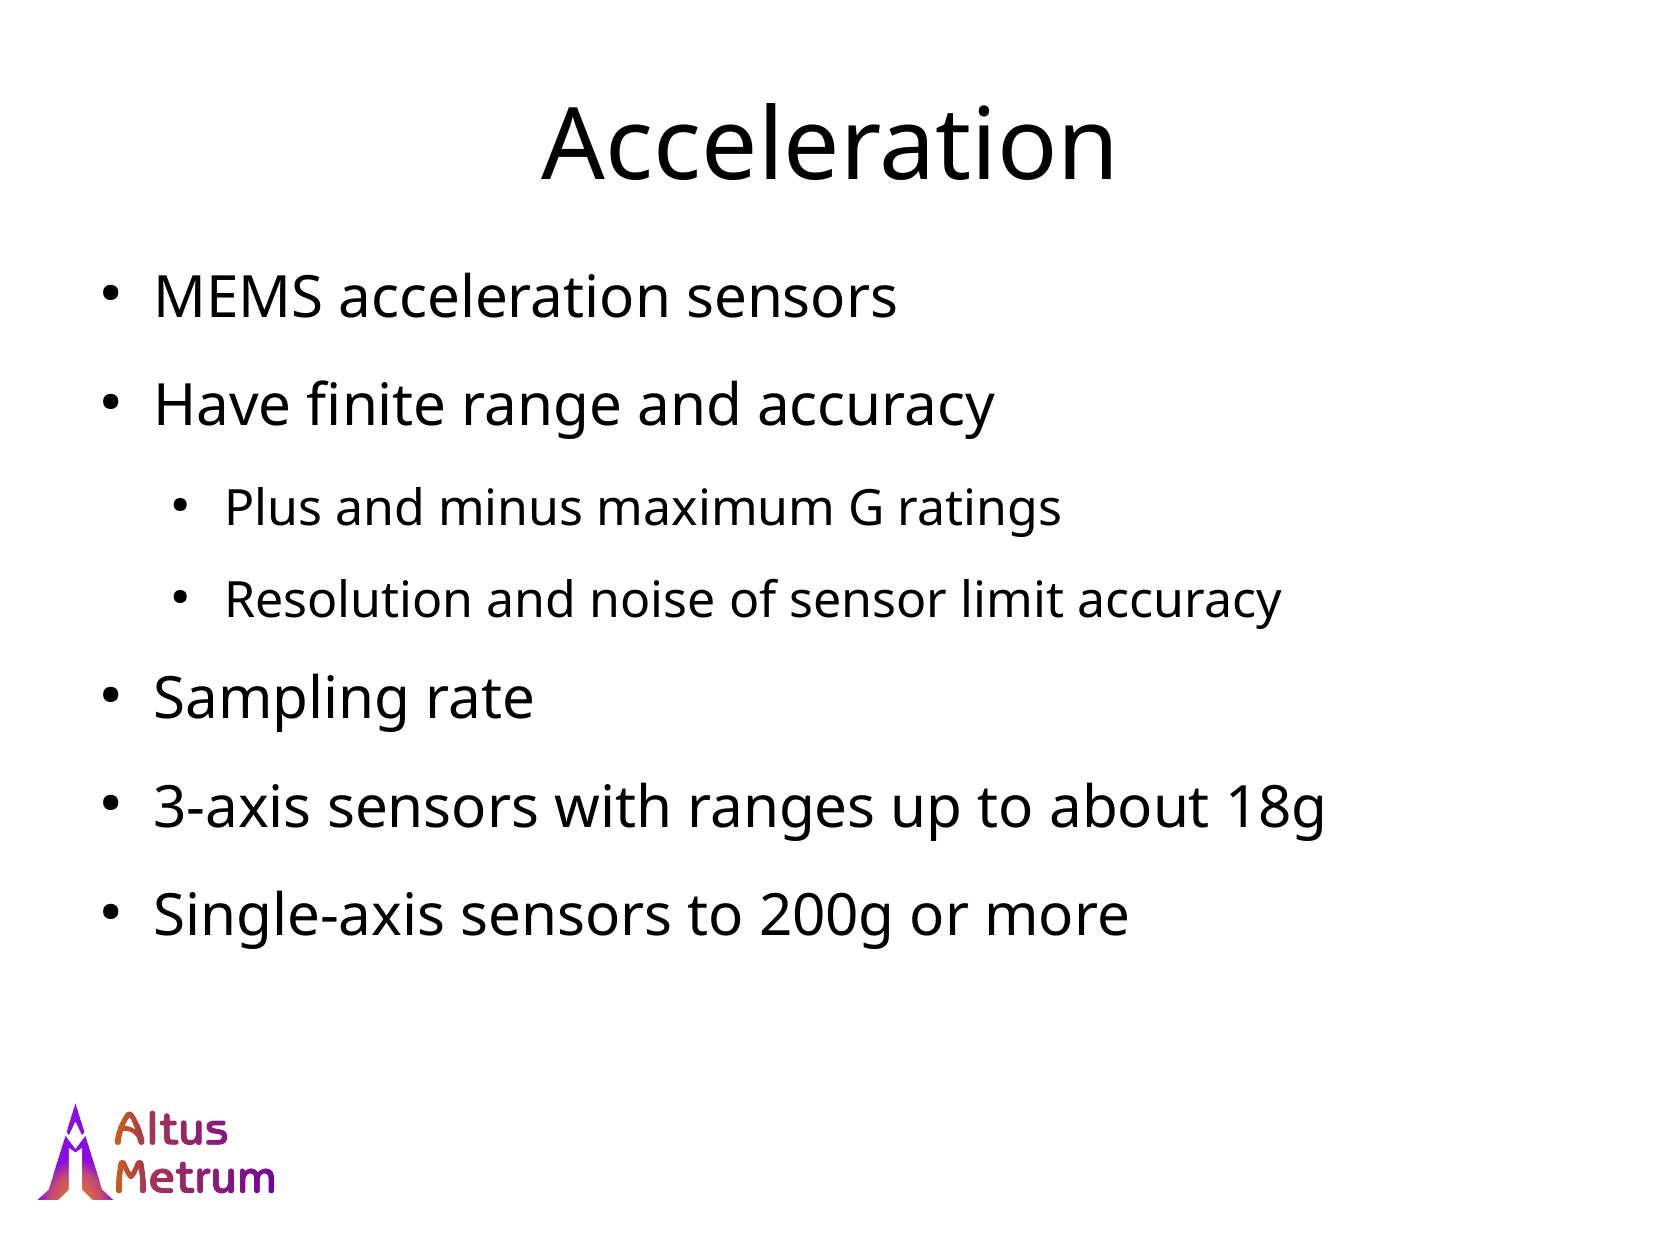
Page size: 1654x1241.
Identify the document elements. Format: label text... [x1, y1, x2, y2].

list MEMS acceleration sensors Have finite range and accuracy Plus and minus maximum G ratings Resolution and noise of sensor limit accuracy Sampling rate 3-axis sensors with ranges up to about 18g Single-axis sensors to 200g or more [82, 254, 1571, 1059]
picture [37, 1103, 274, 1200]
title Acceleration [86, 55, 1576, 226]
